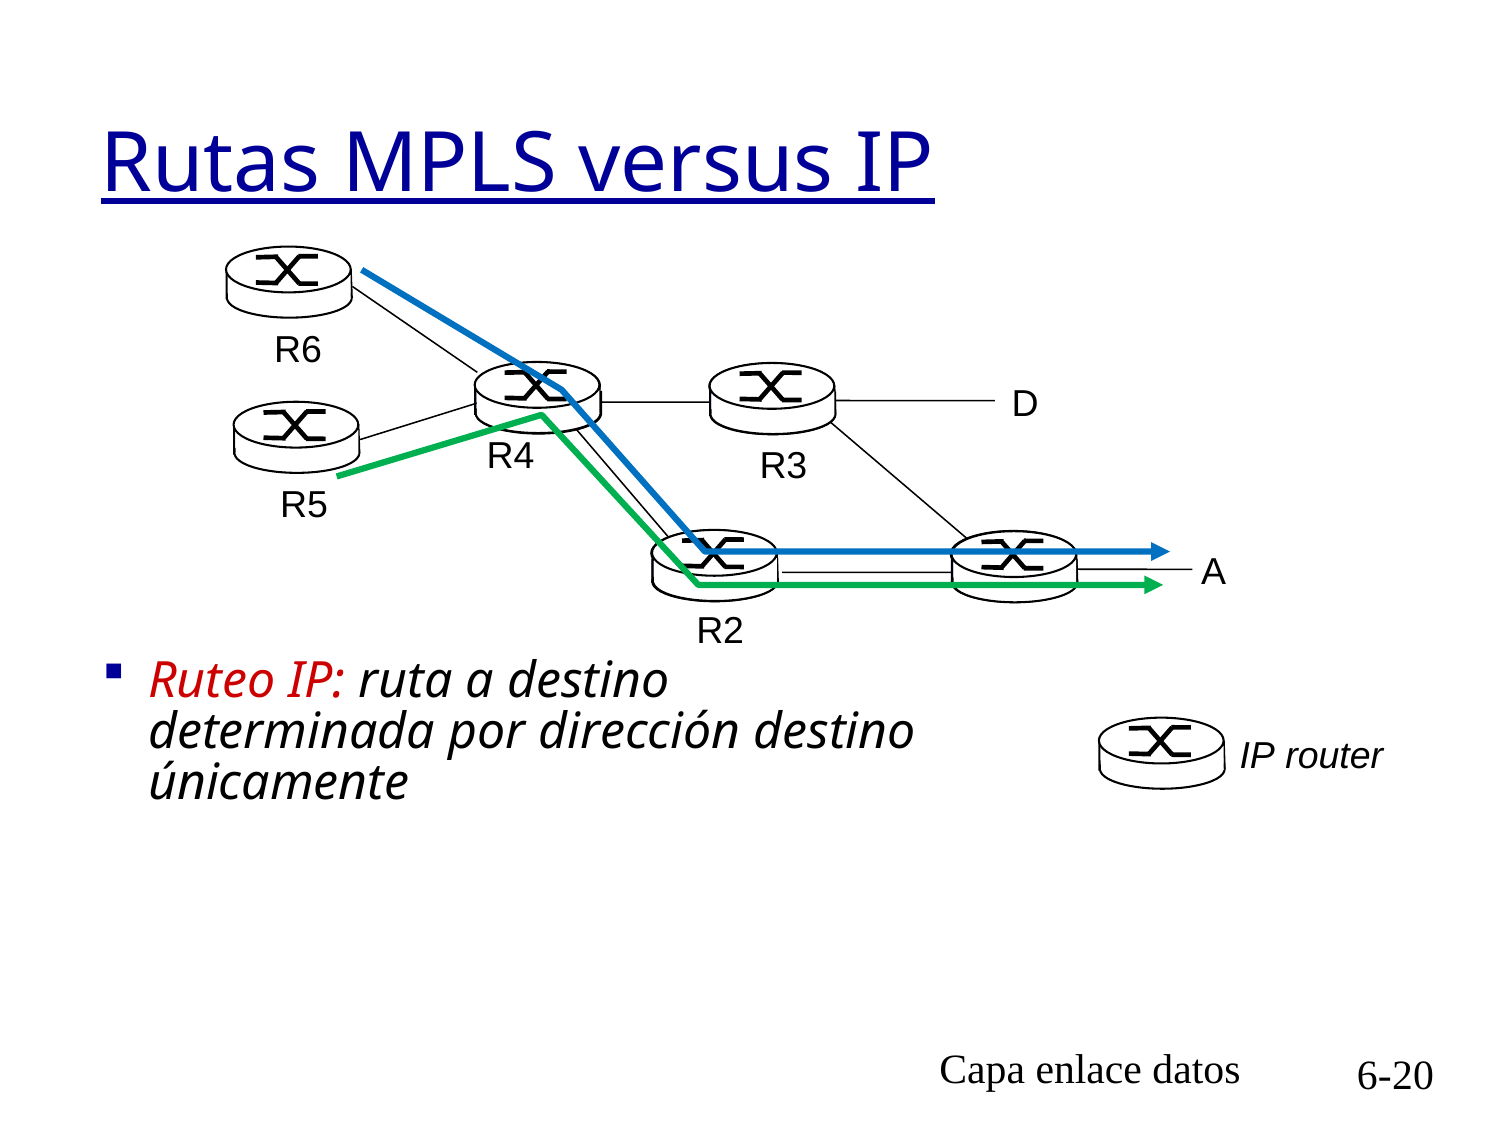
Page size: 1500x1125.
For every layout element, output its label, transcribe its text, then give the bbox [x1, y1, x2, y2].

text_box [689, 555, 777, 581]
text_box R2 [681, 598, 760, 649]
text_box [1098, 717, 1224, 789]
text_box [226, 260, 352, 317]
text_box [709, 362, 836, 435]
text_box R6 [259, 317, 337, 377]
text_box [540, 383, 562, 396]
text_box [283, 260, 292, 265]
text_box R5 [265, 472, 343, 533]
text_box R3 [744, 434, 823, 494]
text_box A [1186, 539, 1241, 600]
text_box [692, 529, 776, 548]
text_box D [996, 372, 1054, 432]
text_box [529, 419, 543, 423]
text_box [952, 530, 1074, 548]
text_box [474, 364, 588, 432]
text_box [951, 555, 1077, 581]
text_box [662, 533, 707, 563]
text_box [524, 361, 601, 422]
text_box IP router [1224, 723, 1399, 784]
text_box [955, 589, 1074, 603]
title Rutas MPLS versus IP [85, 56, 1361, 260]
text_box [233, 401, 360, 472]
text_box [651, 544, 773, 602]
text_box R4 [471, 423, 550, 484]
text_box Ruteo IP: ruta a destino determinada por dirección destino únicamente [87, 649, 955, 932]
